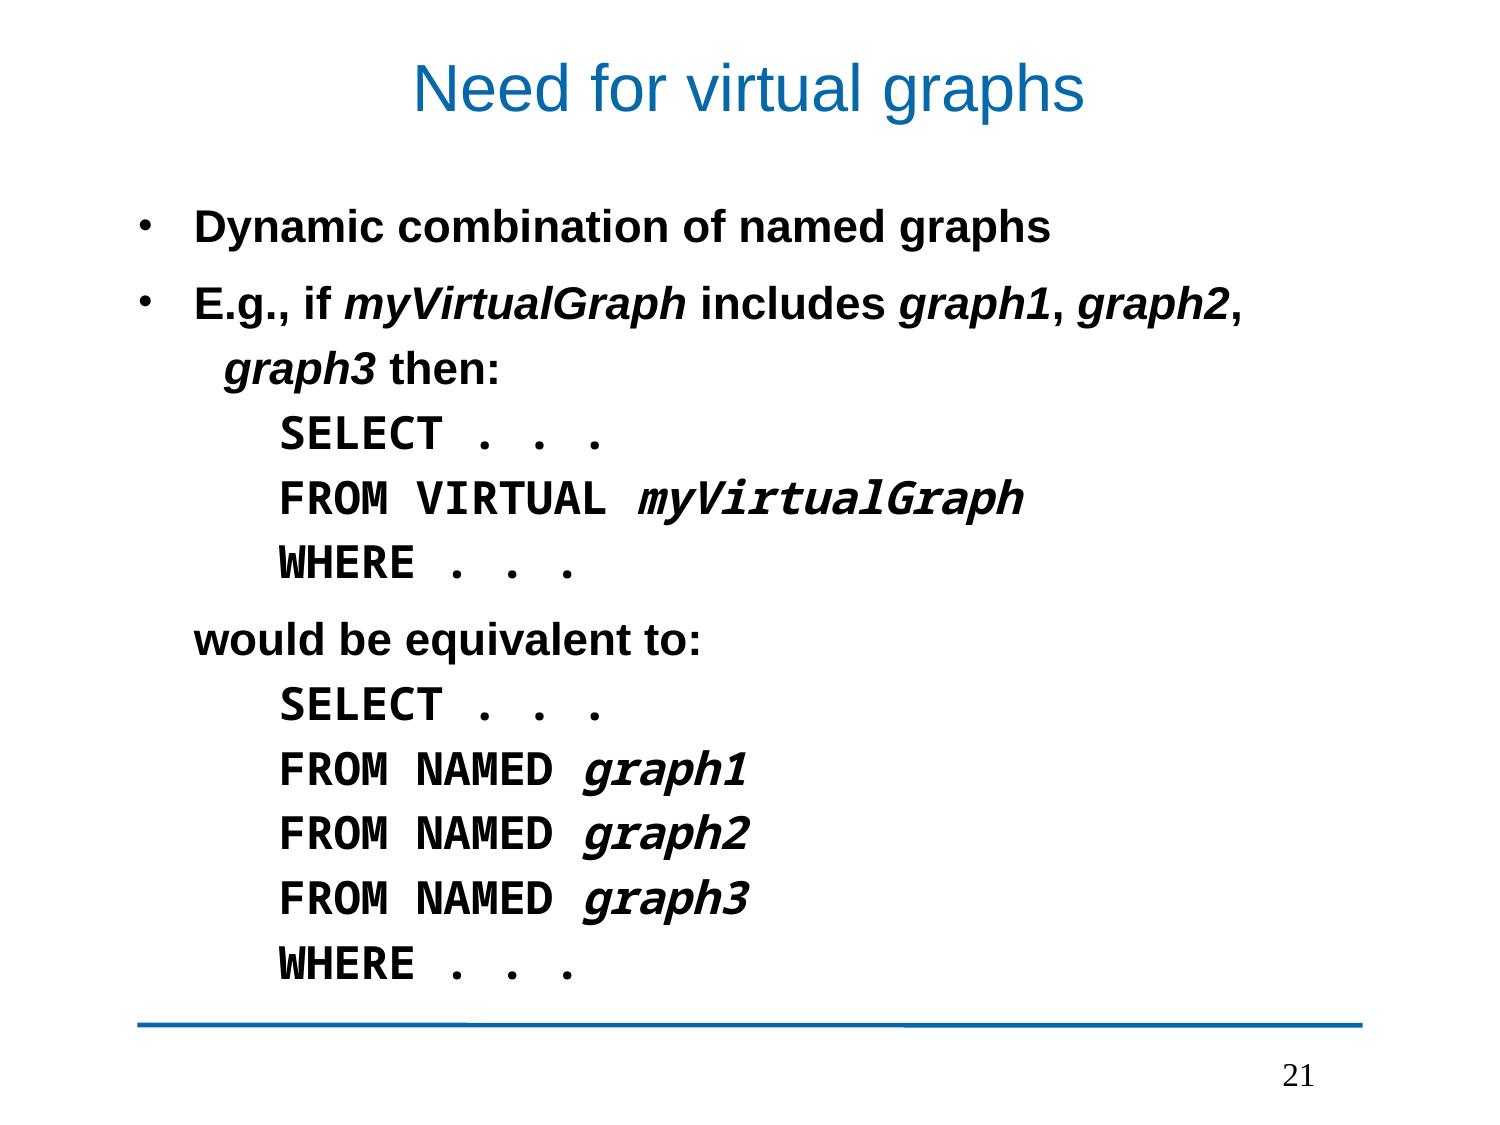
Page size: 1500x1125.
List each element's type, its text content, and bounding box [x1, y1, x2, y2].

list Dynamic combination of named graphs E.g., if myVirtualGraph includes graph1, graph2, graph3 then: SELECT . . . FROM VIRTUAL myVirtualGraph WHERE . . . would be equivalent to: SELECT . . . FROM NAMED graph1 FROM NAMED graph2 FROM NAMED graph3 WHERE . . . [115, 179, 1387, 1005]
title Need for virtual graphs [0, 0, 1500, 156]
